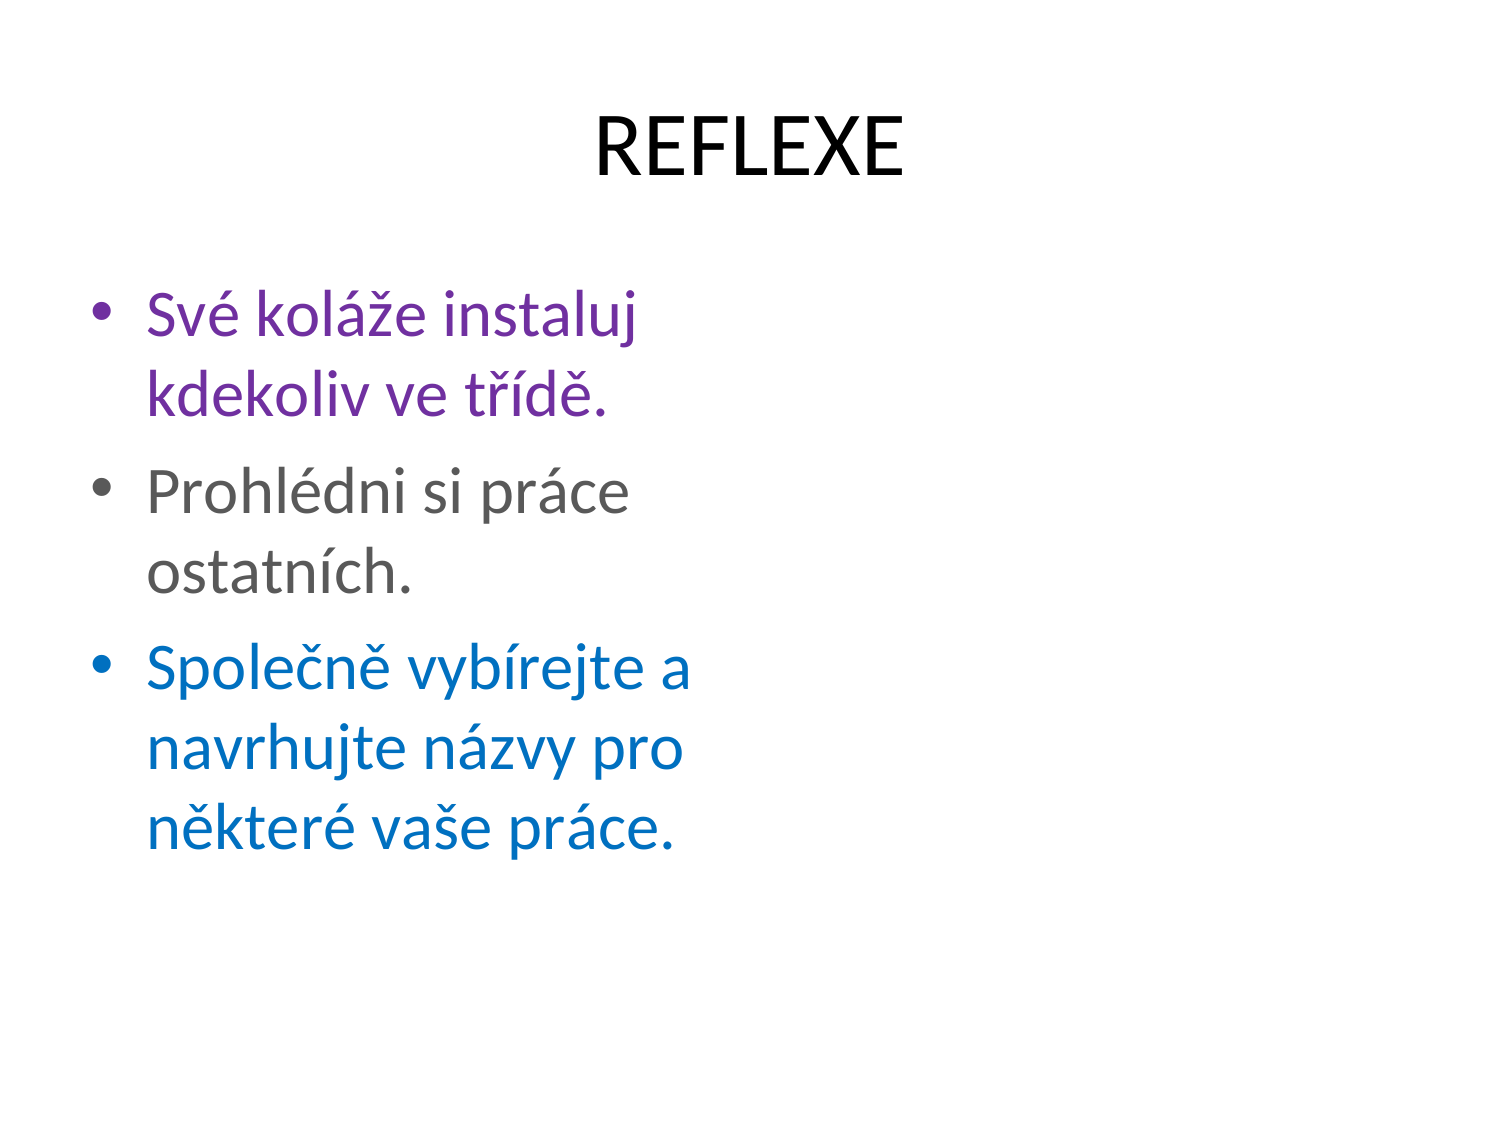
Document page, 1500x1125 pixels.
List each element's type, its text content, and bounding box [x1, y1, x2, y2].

title REFLEXE [75, 45, 1426, 233]
list Své koláže instaluj kdekoliv ve třídě. Prohlédni si práce ostatních. Společně vybírejte a navrhujte názvy pro některé vaše práce. [75, 262, 738, 1006]
